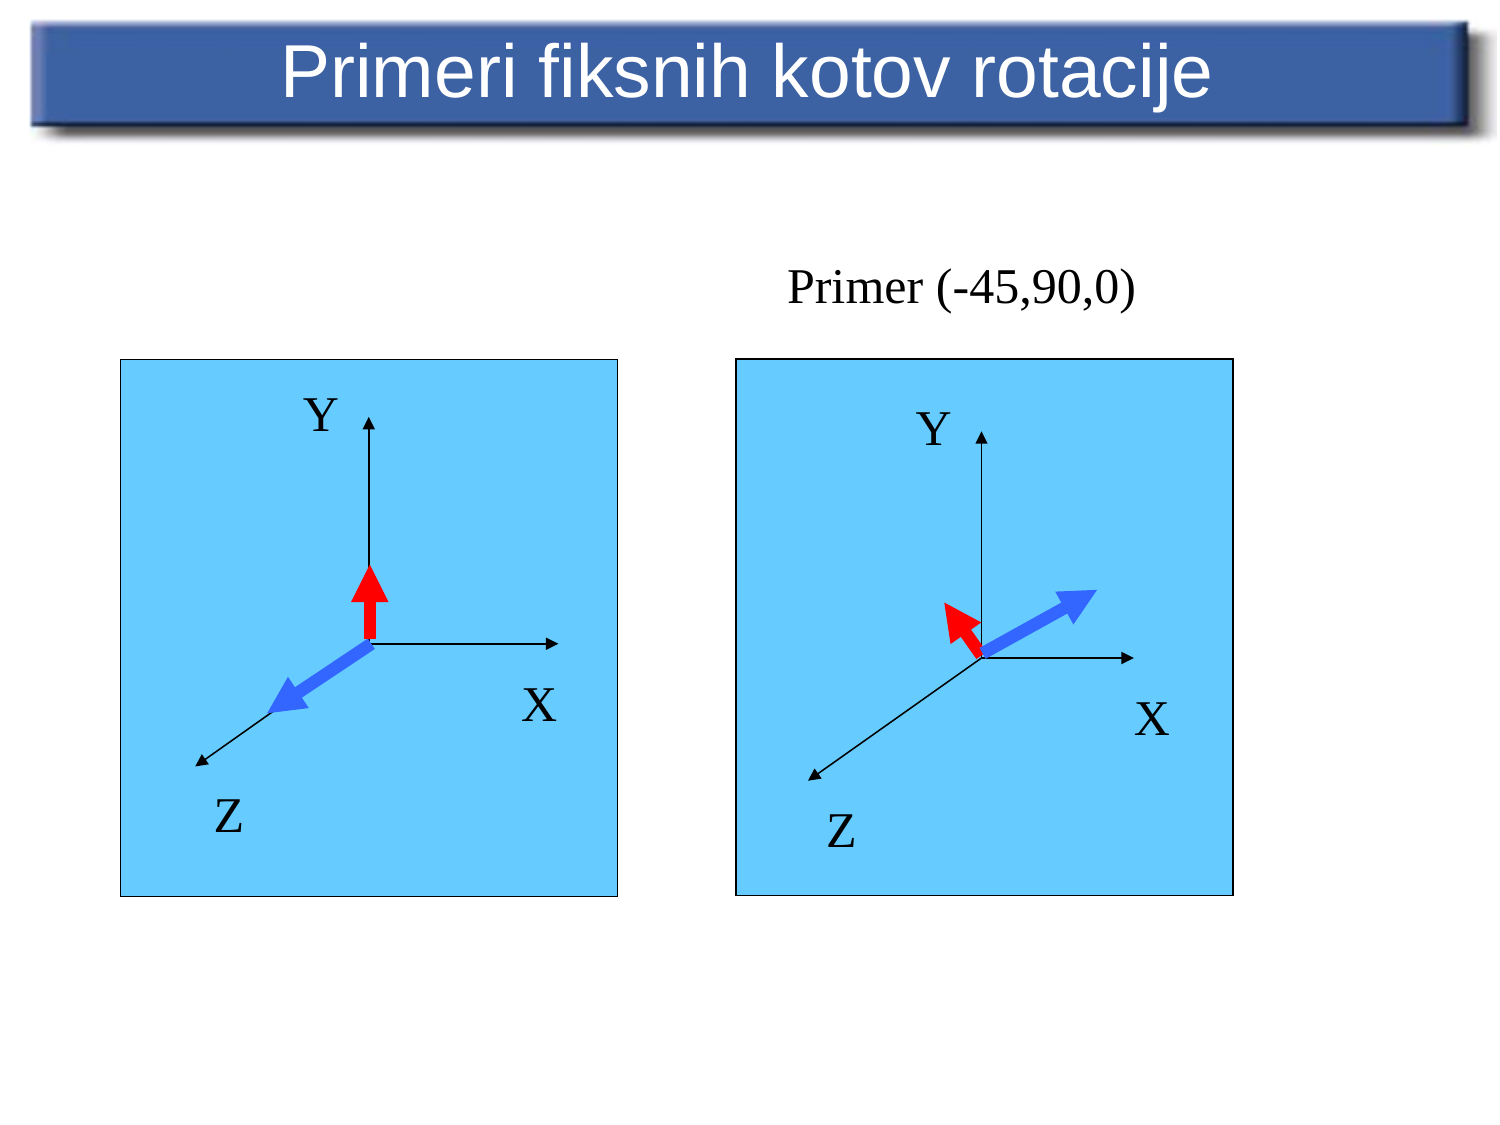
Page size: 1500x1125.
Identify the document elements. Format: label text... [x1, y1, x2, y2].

text_box [735, 358, 1233, 896]
text_box Z [198, 775, 259, 851]
text_box Z [811, 789, 872, 865]
text_box X [1119, 677, 1185, 754]
text_box [120, 359, 618, 897]
text_box Primer (-45,90,0) [772, 246, 1341, 322]
text_box Primeri fiksnih kotov rotacije [265, 15, 1230, 121]
picture [29, 18, 1497, 146]
text_box Y [288, 373, 354, 449]
text_box X [506, 663, 573, 739]
text_box Y [900, 387, 967, 464]
